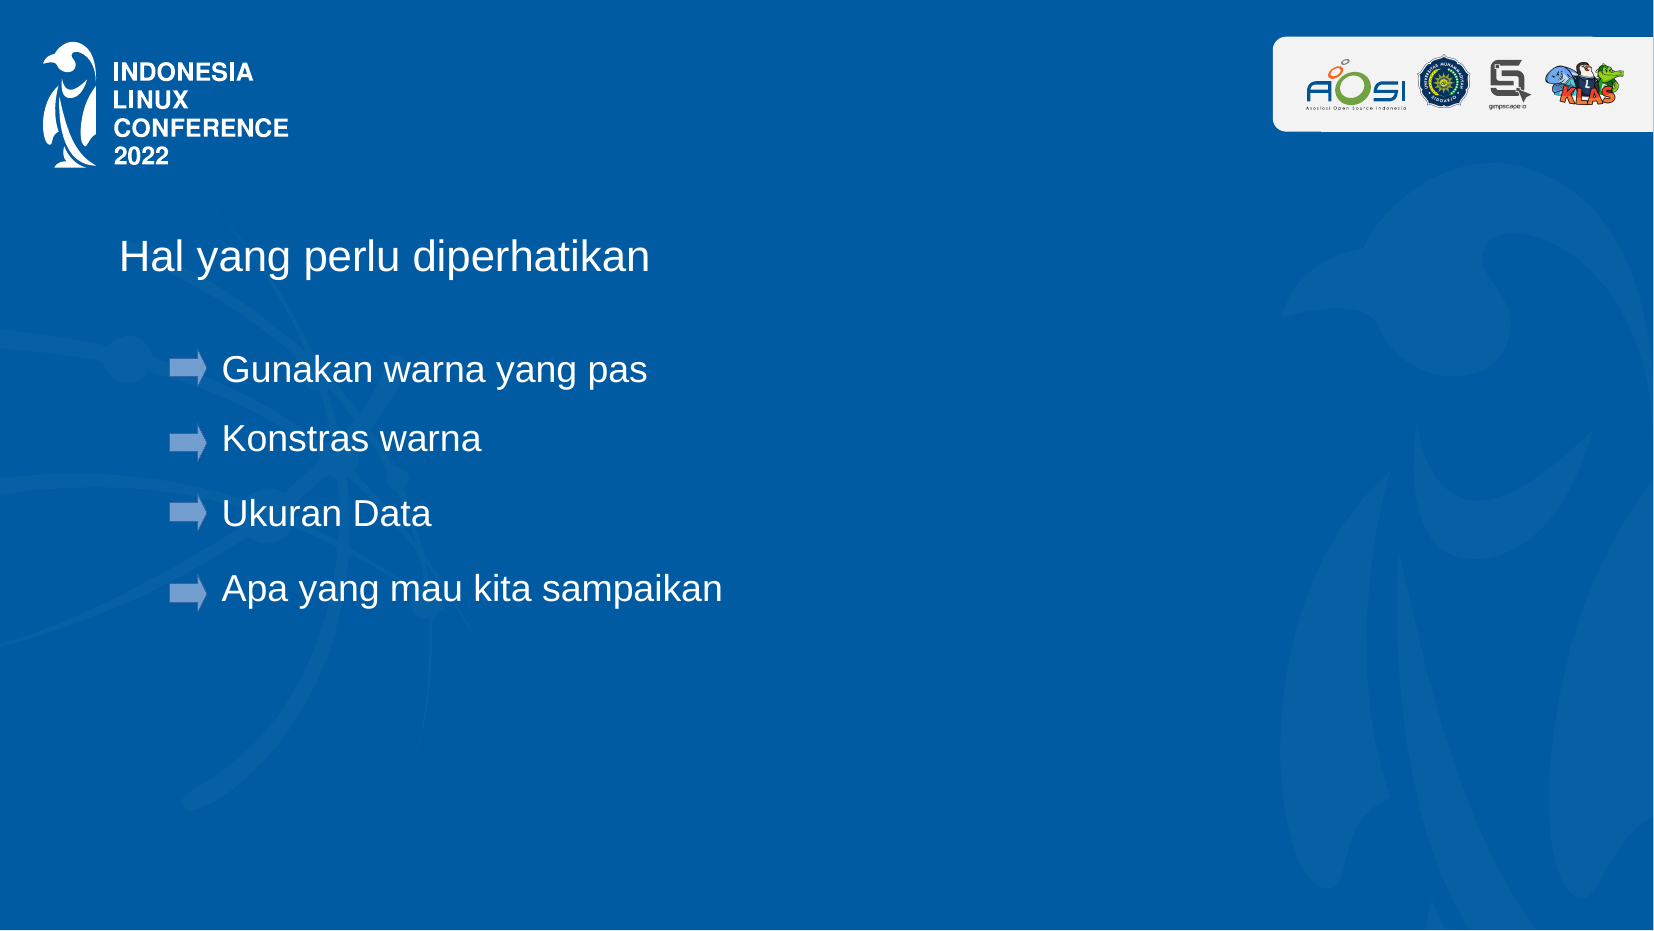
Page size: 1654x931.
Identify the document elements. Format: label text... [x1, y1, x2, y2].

text_box Ukuran Data [206, 485, 695, 543]
text_box Gunakan warna yang pas [206, 341, 695, 399]
text_box [169, 348, 207, 387]
text_box [169, 574, 207, 612]
picture [1417, 54, 1471, 108]
text_box [169, 423, 207, 462]
picture [1545, 62, 1624, 105]
text_box [169, 493, 207, 531]
text_box Apa yang mau kita sampaikan [206, 560, 770, 660]
text_box Hal yang perlu diperhatikan [94, 225, 676, 338]
text_box Konstras warna [206, 410, 695, 468]
